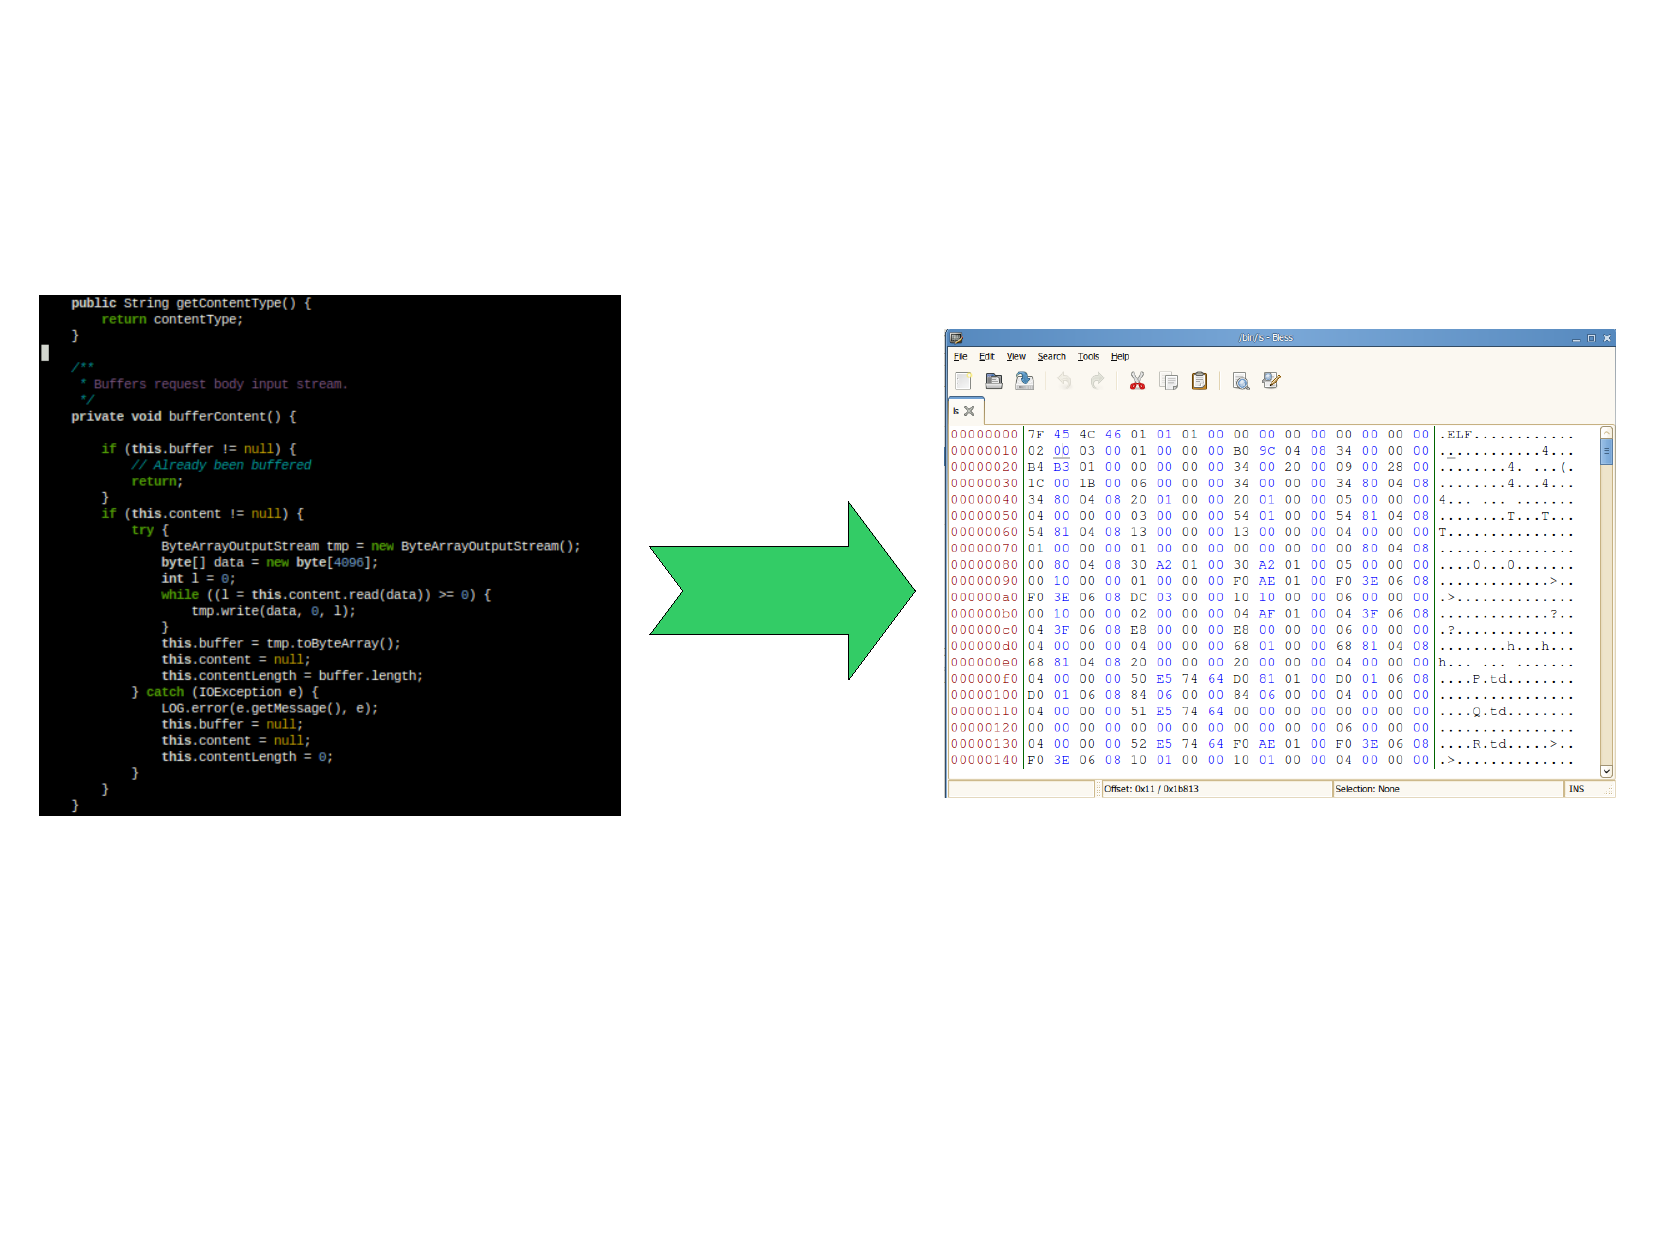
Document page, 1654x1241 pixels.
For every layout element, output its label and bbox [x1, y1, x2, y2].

text_box [649, 501, 916, 680]
picture [944, 329, 1616, 798]
picture [39, 295, 621, 816]
